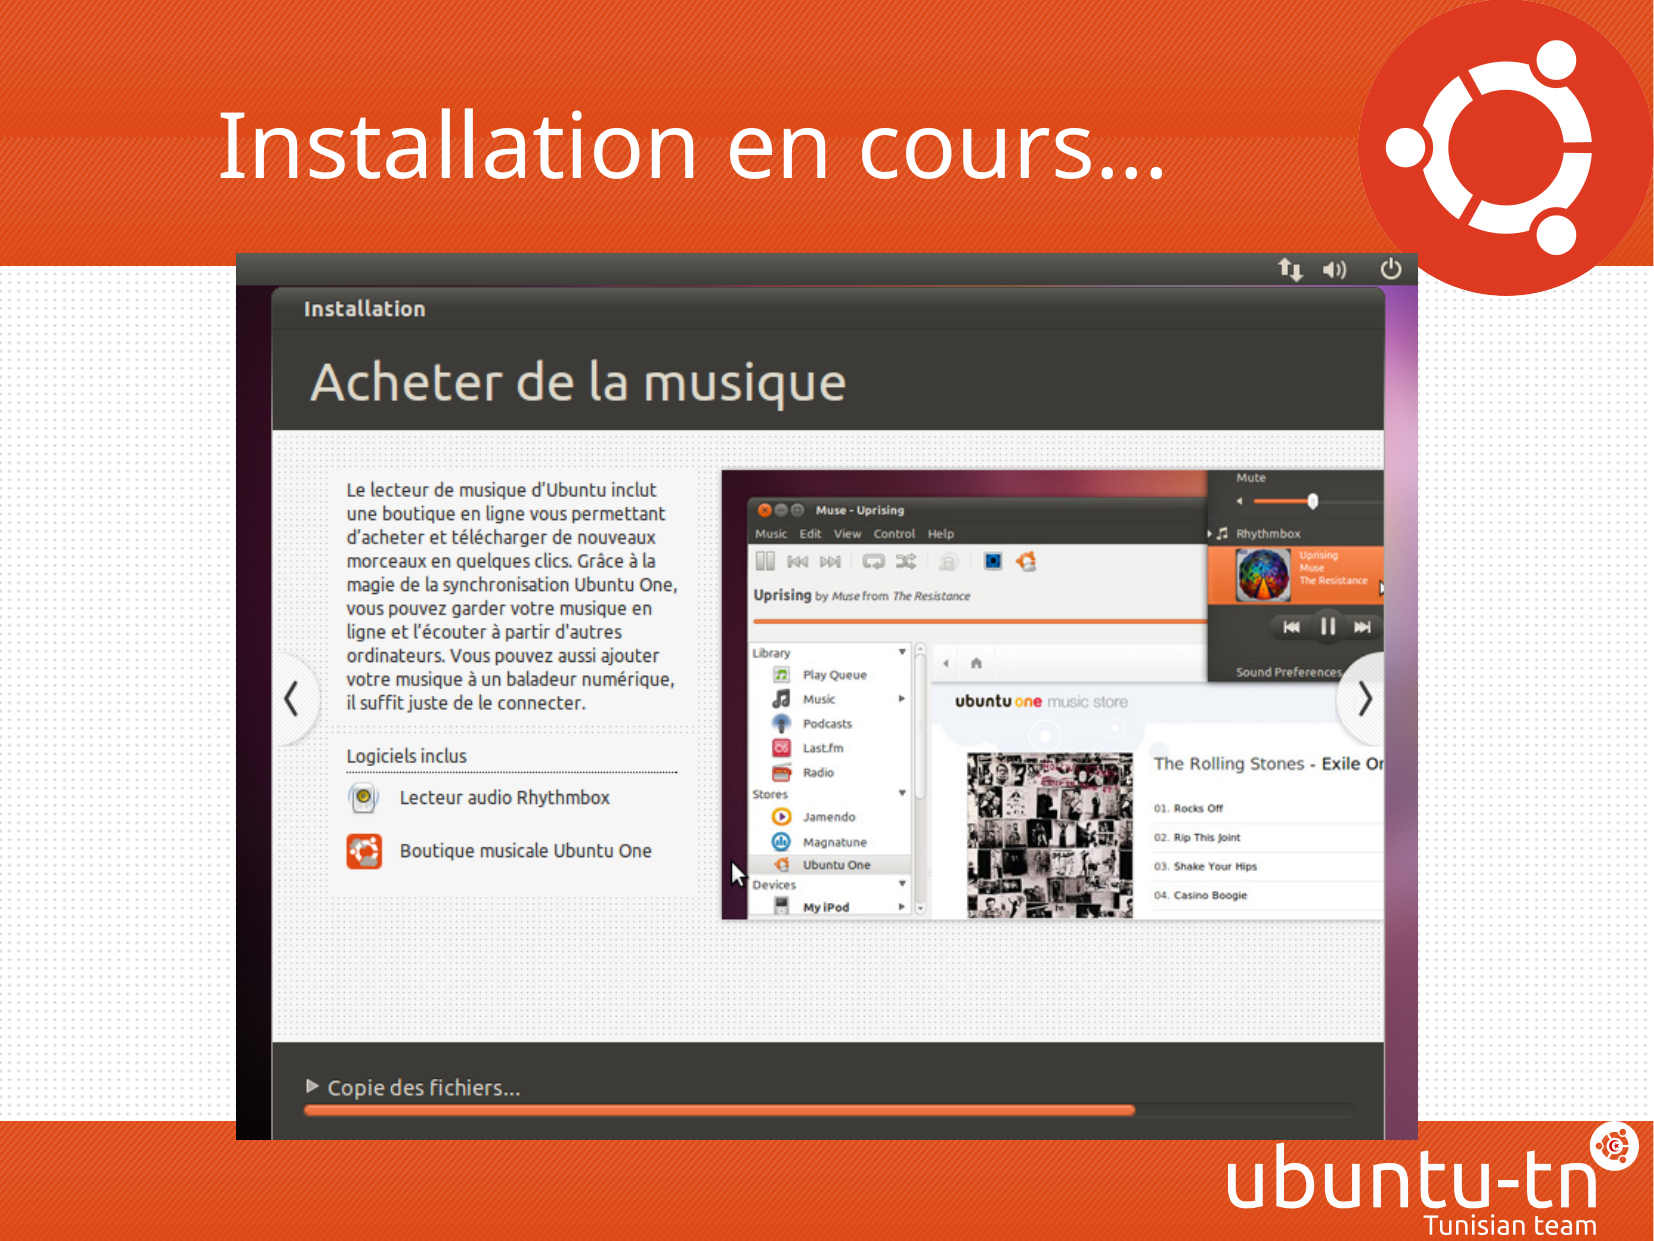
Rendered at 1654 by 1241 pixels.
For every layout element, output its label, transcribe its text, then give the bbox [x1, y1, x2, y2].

title Installation en cours... [29, 36, 1359, 250]
picture [0, 0, 1654, 1241]
